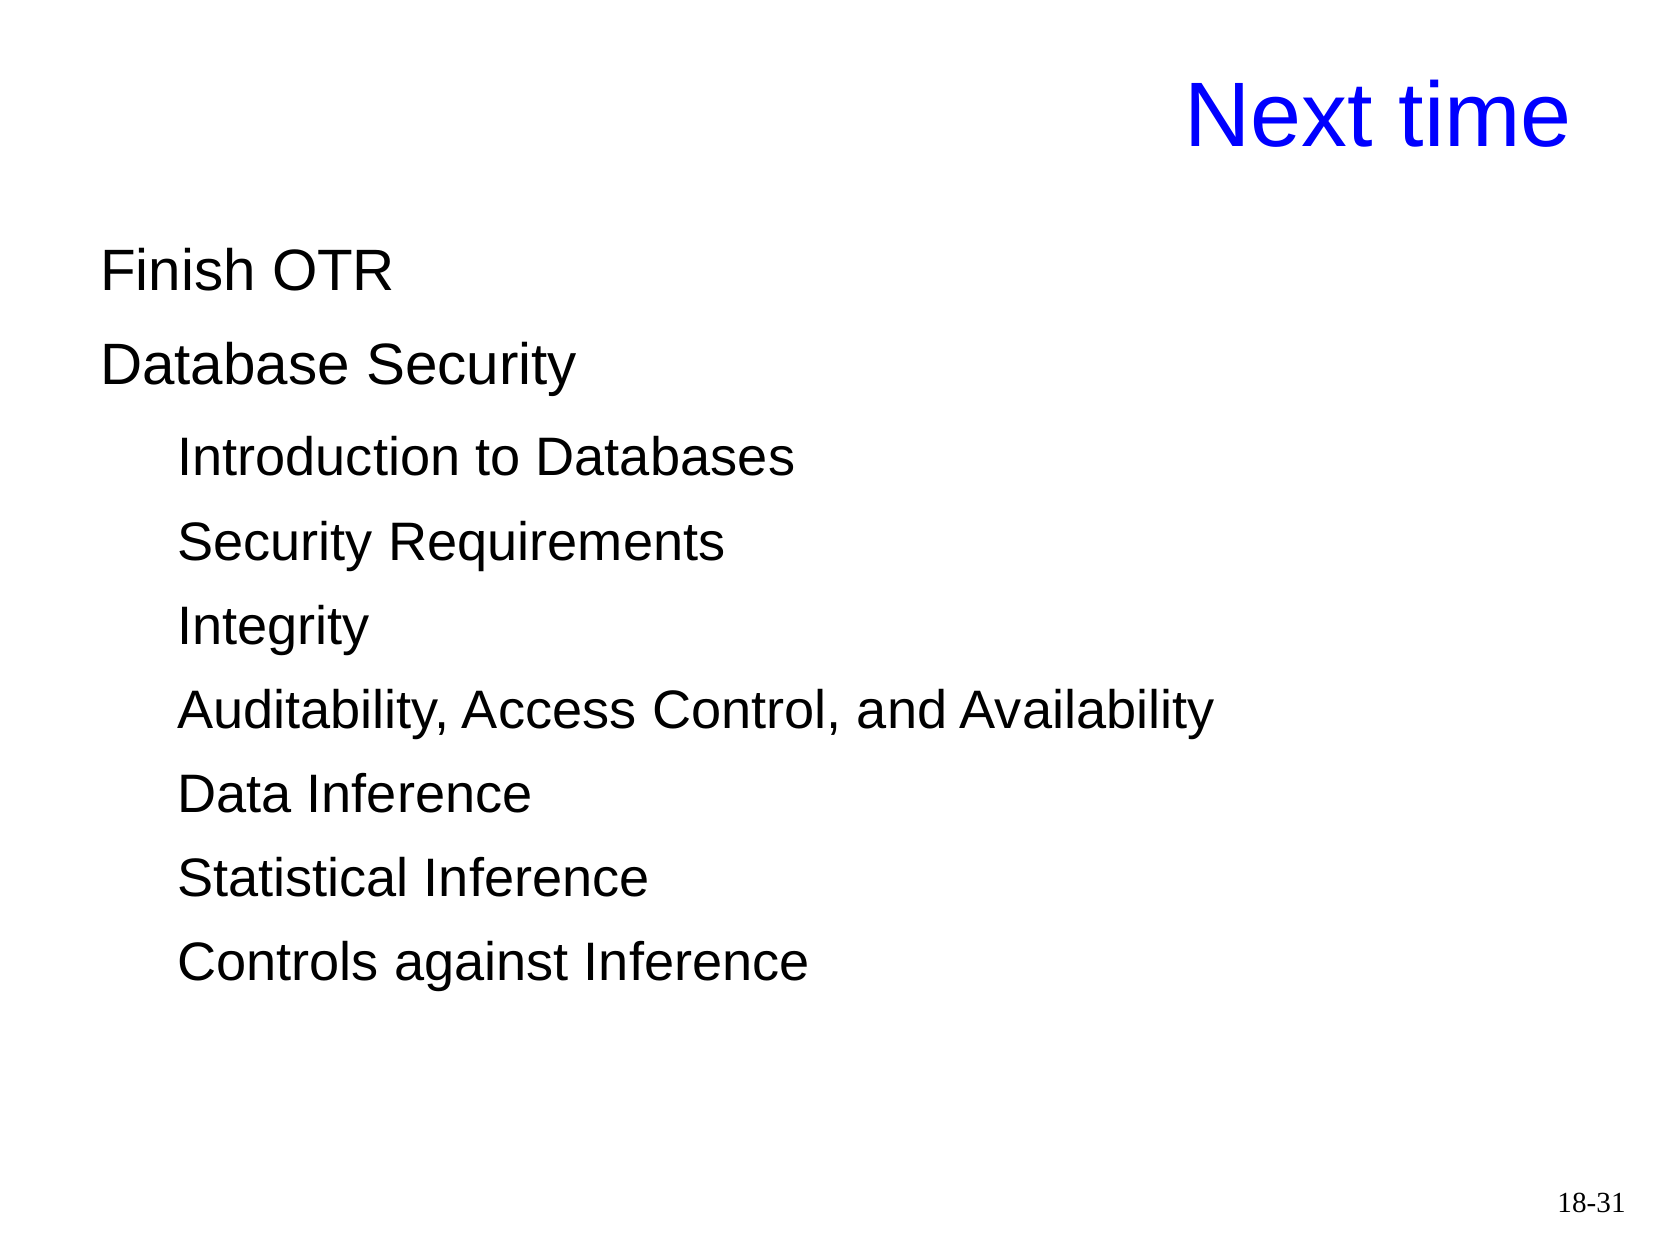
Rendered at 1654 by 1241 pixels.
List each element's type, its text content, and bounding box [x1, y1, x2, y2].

list Finish OTR Database Security Introduction to Databases Security Requirements Integrity Auditability, Access Control, and Availability Data Inference Statistical Inference Controls against Inference [82, 237, 1571, 1156]
title Next time [84, 18, 1573, 211]
